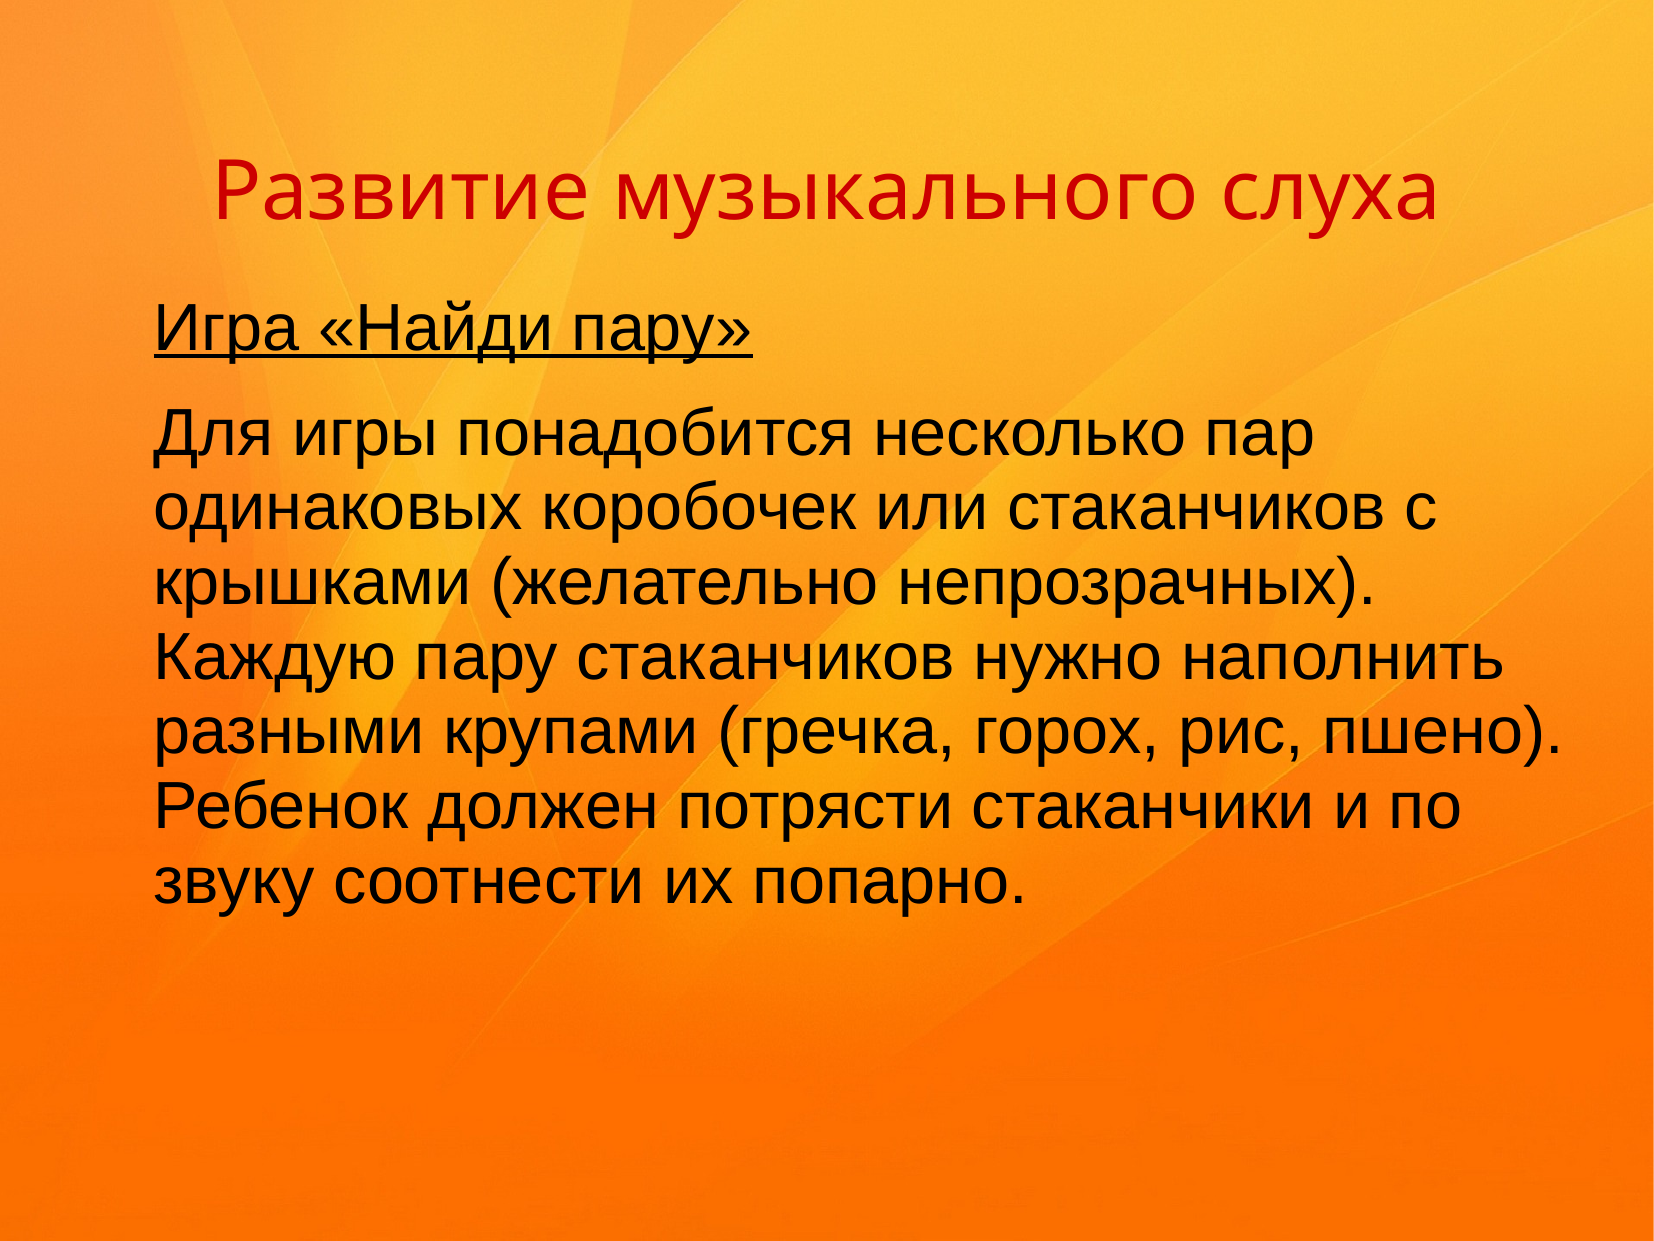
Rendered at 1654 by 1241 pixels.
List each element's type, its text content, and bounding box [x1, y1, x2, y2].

list Игра «Найди пару» Для игры понадобится несколько пар одинаковых коробочек или стаканчиков с крышками (желательно непрозрачных). Каждую пару стаканчиков нужно наполнить разными крупами (гречка, горох, рис, пшено). Ребенок должен потрясти стаканчики и по звуку соотнести их попарно. [82, 290, 1571, 1109]
title Развитие музыкального слуха [82, 49, 1571, 257]
picture [0, 0, 1654, 1241]
